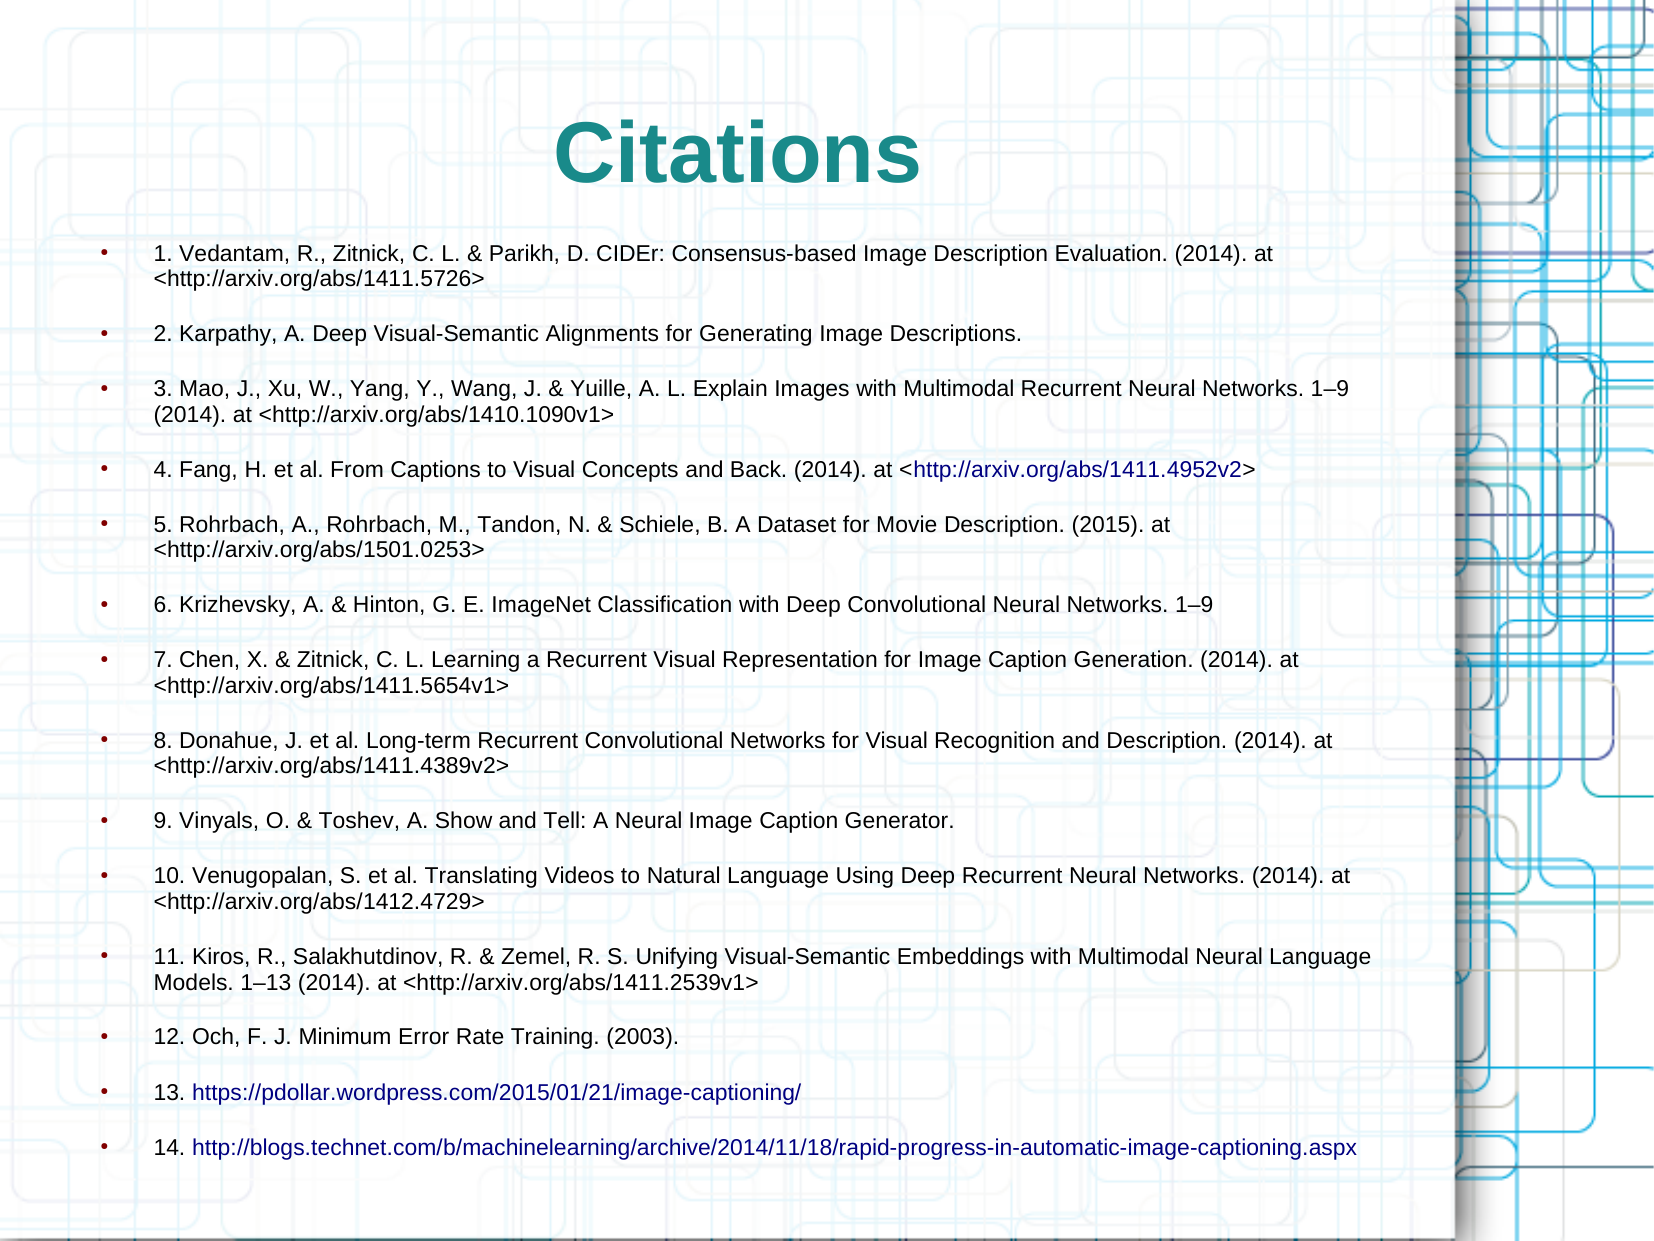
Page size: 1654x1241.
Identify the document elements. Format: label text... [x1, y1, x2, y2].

list 1. Vedantam, R., Zitnick, C. L. & Parikh, D. CIDEr: Consensus-based Image Description Evaluation. (2014). at <http://arxiv.org/abs/1411.5726> 2. Karpathy, A. Deep Visual-Semantic Alignments for Generating Image Descriptions. 3. Mao, J., Xu, W., Yang, Y., Wang, J. & Yuille, A. L. Explain Images with Multimodal Recurrent Neural Networks. 1–9 (2014). at <http://arxiv.org/abs/1410.1090v1> 4. Fang, H. et al. From Captions to Visual Concepts and Back. (2014). at <http://arxiv.org/abs/1411.4952v2> 5. Rohrbach, A., Rohrbach, M., Tandon, N. & Schiele, B. A Dataset for Movie Description. (2015). at <http://arxiv.org/abs/1501.0253> 6. Krizhevsky, A. & Hinton, G. E. ImageNet Classification with Deep Convolutional Neural Networks. 1–9 7. Chen, X. & Zitnick, C. L. Learning a Recurrent Visual Representation for Image Caption Generation. (2014). at <http://arxiv.org/abs/1411.5654v1> 8. Donahue, J. et al. Long-term Recurrent Convolutional Networks for Visual Recognition and Description. (2014). at <http://arxiv.org/abs/1411.4389v2> 9. Vinyals, O. & Toshev, A. Show and Tell: A Neural Image Caption Generator. 10. Venugopalan, S. et al. Translating Videos to Natural Language Using Deep Recurrent Neural Networks. (2014). at <http://arxiv.org/abs/1412.4729> 11. Kiros, R., Salakhutdinov, R. & Zemel, R. S. Unifying Visual-Semantic Embeddings with Multimodal Neural Language Models. 1–13 (2014). at <http://arxiv.org/abs/1411.2539v1> 12. Och, F. J. Minimum Error Rate Training. (2003). 13. https://pdollar.wordpress.com/2015/01/21/image-captioning/ 14. http://blogs.technet.com/b/machinelearning/archive/2014/11/18/rapid-progress-in-automatic-image-captioning.aspx [82, 240, 1418, 1216]
title Citations [59, 49, 1418, 257]
picture [0, 0, 1654, 1241]
